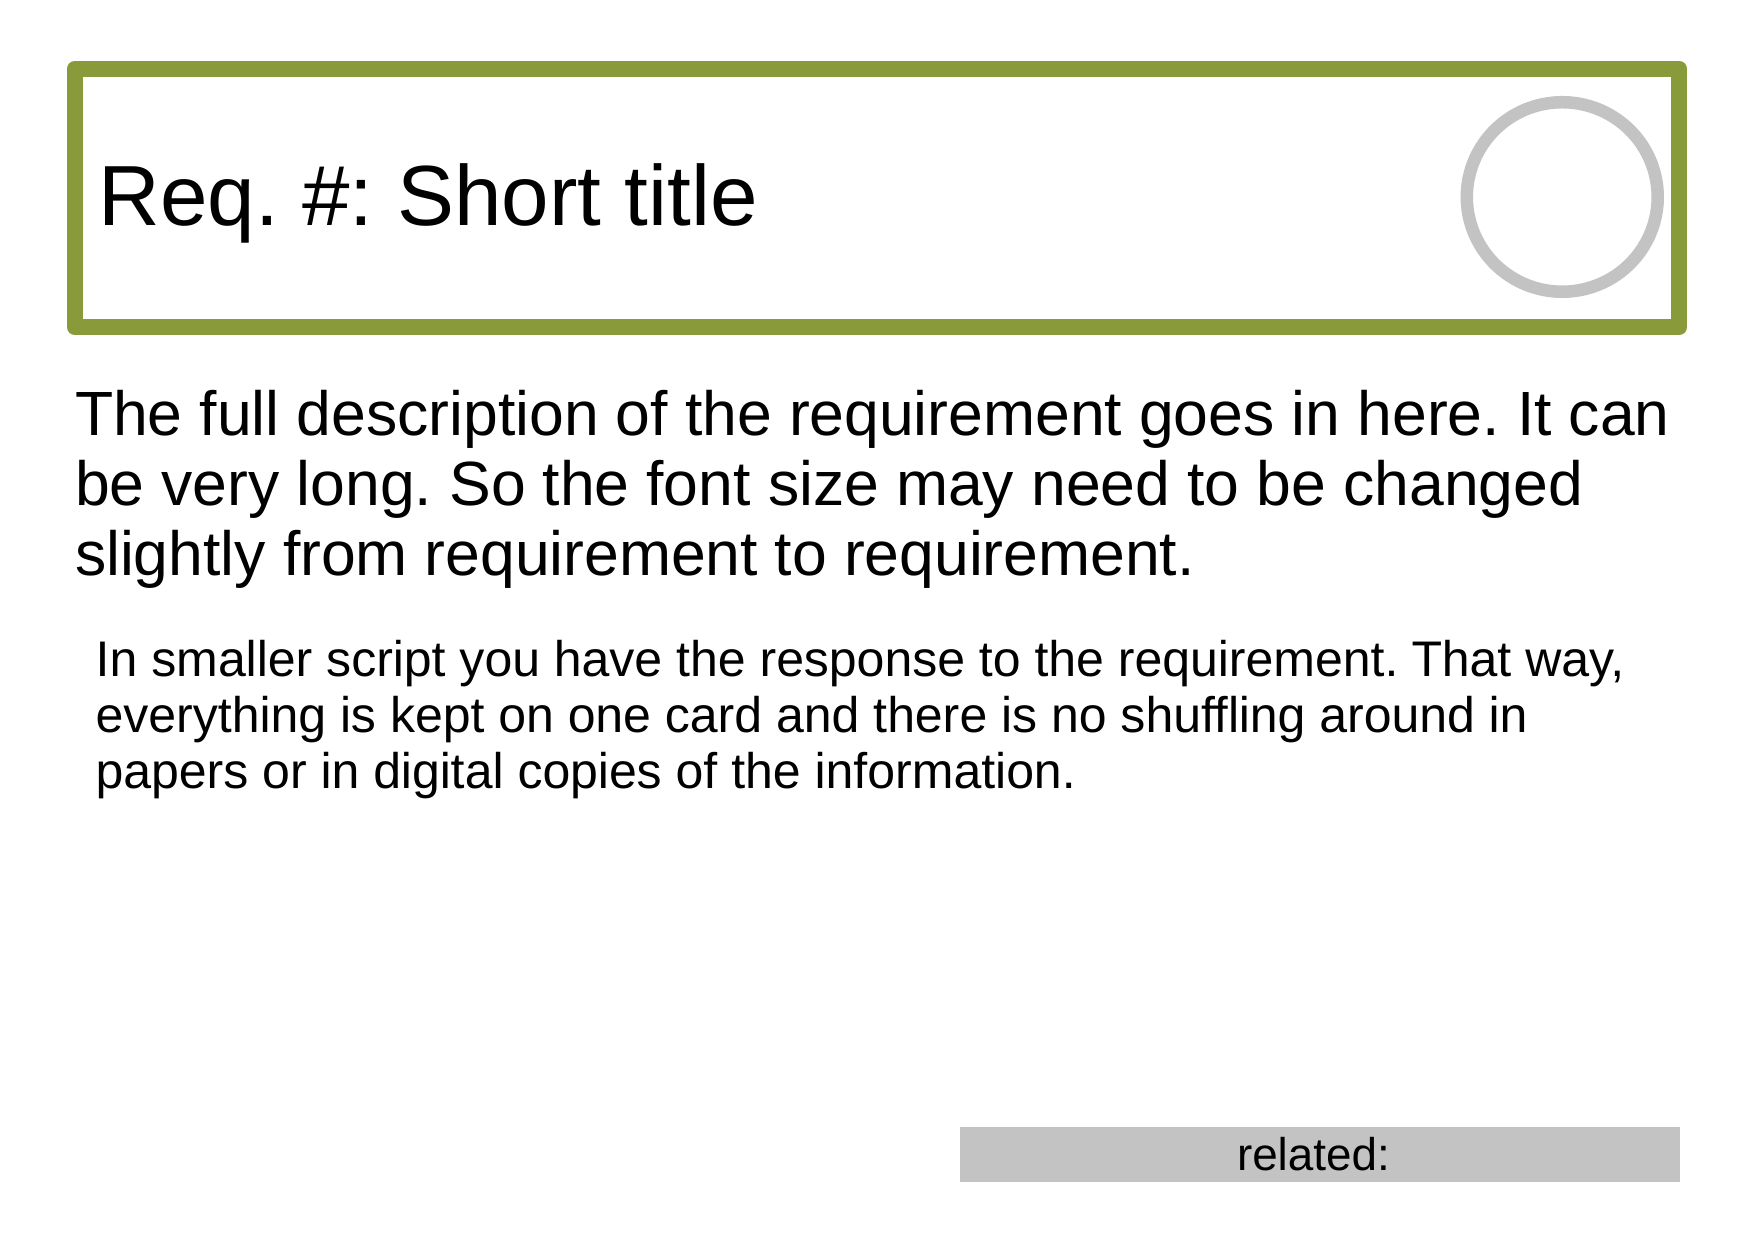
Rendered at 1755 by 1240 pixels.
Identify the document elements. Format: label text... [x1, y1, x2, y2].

text_box [1466, 102, 1658, 292]
text_box related: [960, 1127, 1680, 1182]
title Req. #: Short title [98, 99, 1434, 292]
subtitle The full description of the requirement goes in here. It can be very long. So the font size may need to be changed slightly from requirement to requirement. [75, 343, 1680, 624]
text_box In smaller script you have the response to the requirement. That way, everything is kept on one card and there is no shuffling around in papers or in digital copies of the information. [80, 623, 1686, 818]
